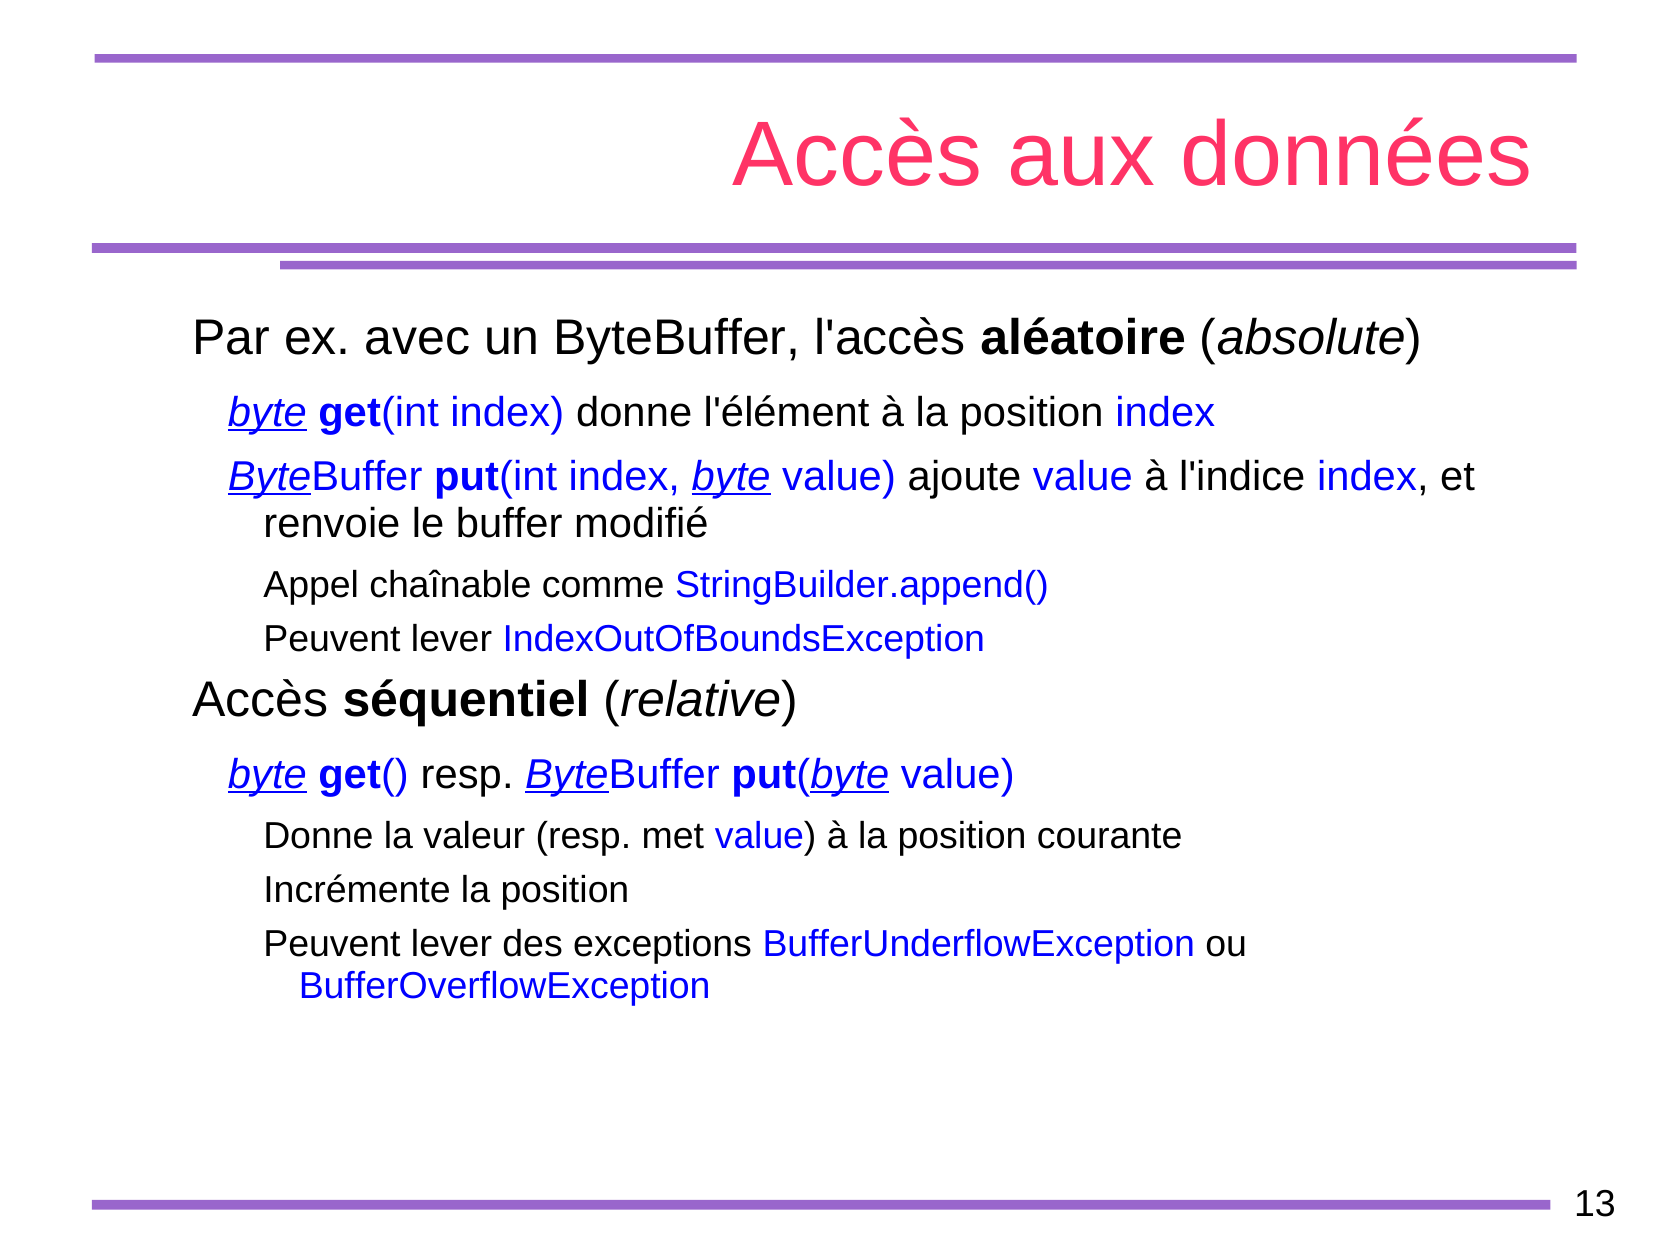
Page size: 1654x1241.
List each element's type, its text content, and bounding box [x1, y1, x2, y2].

list Par ex. avec un ByteBuffer, l'accès aléatoire (absolute) byte get(int index) donne l'élément à la position index ByteBuffer put(int index, byte value) ajoute value à l'indice index, et renvoie le buffer modifié Appel chaînable comme StringBuilder.append() Peuvent lever IndexOutOfBoundsException Accès séquentiel (relative) byte get() resp. ByteBuffer put(byte value) Donne la valeur (resp. met value) à la position courante Incrémente la position Peuvent lever des exceptions BufferUnderflowException ou BufferOverflowException [121, 309, 1534, 1195]
title Accès aux données [121, 49, 1534, 257]
